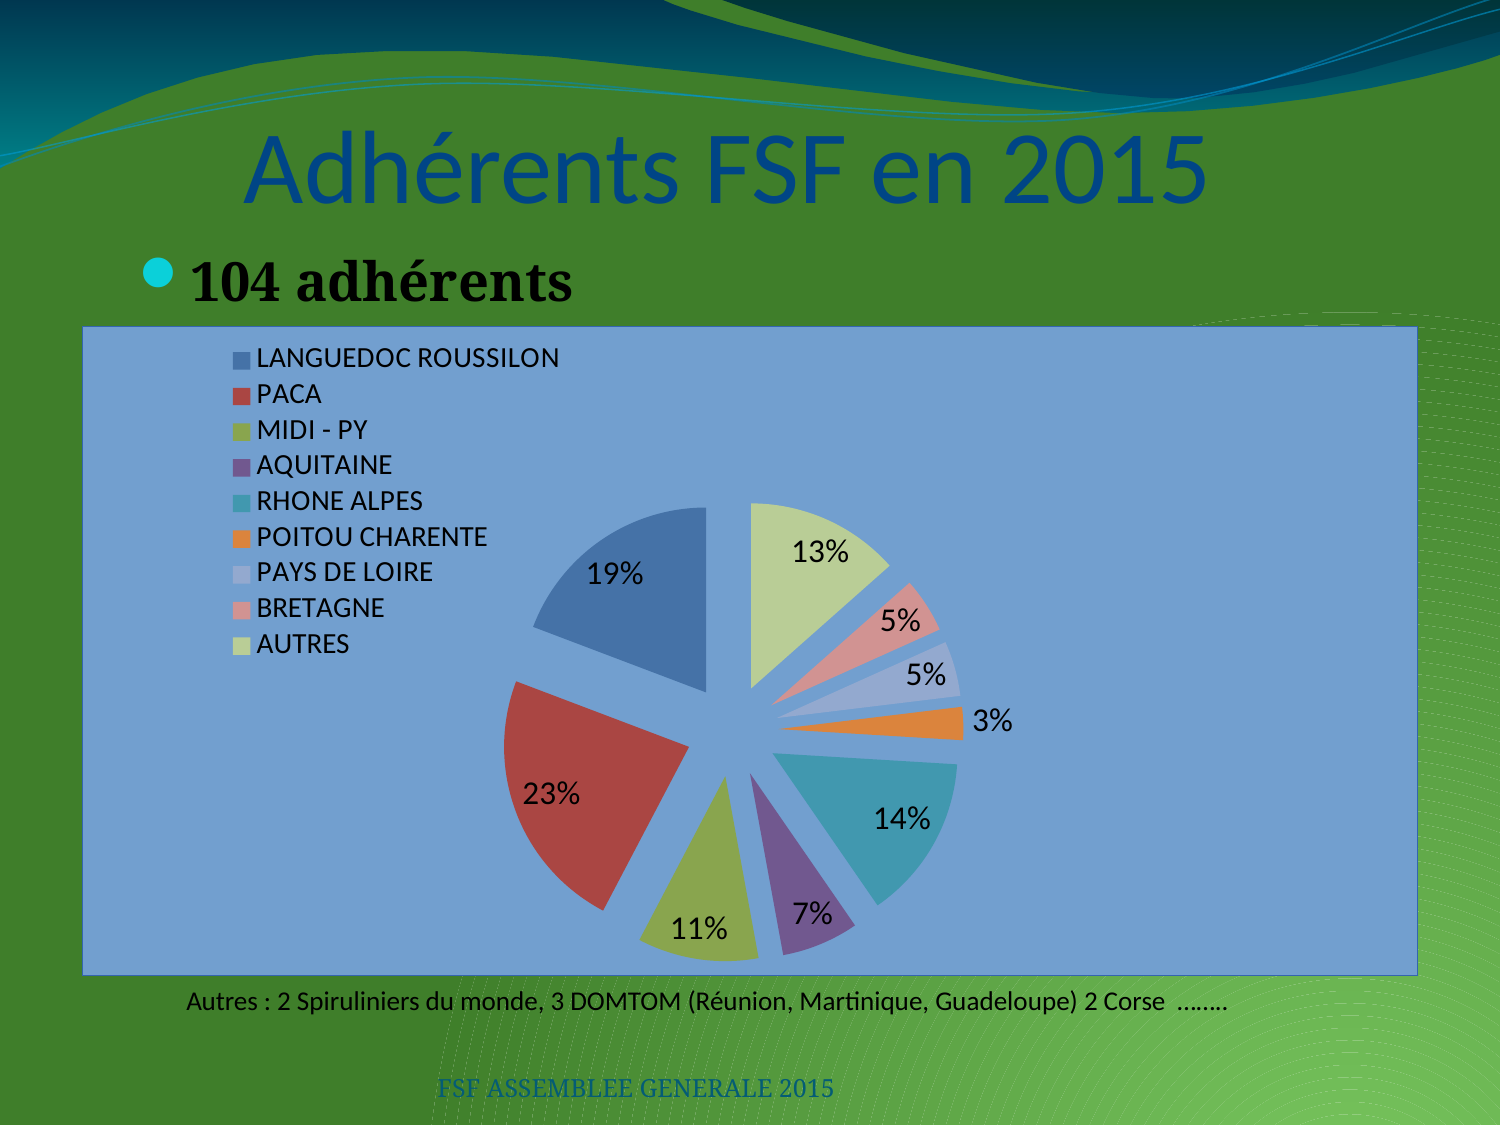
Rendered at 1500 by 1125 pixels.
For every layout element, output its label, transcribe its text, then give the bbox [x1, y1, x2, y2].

text_box Autres : 2 Spiruliniers du monde, 3 DOMTOM (Réunion, Martinique, Guadeloupe) 2 Corse …….. [171, 975, 1252, 1043]
title Adhérents FSF en 2015 [53, 72, 1404, 225]
list 104 adhérents [123, 239, 1402, 326]
chart [82, 326, 1418, 976]
text_box FSF ASSEMBLEE GENERALE 2015 [437, 1043, 988, 1103]
